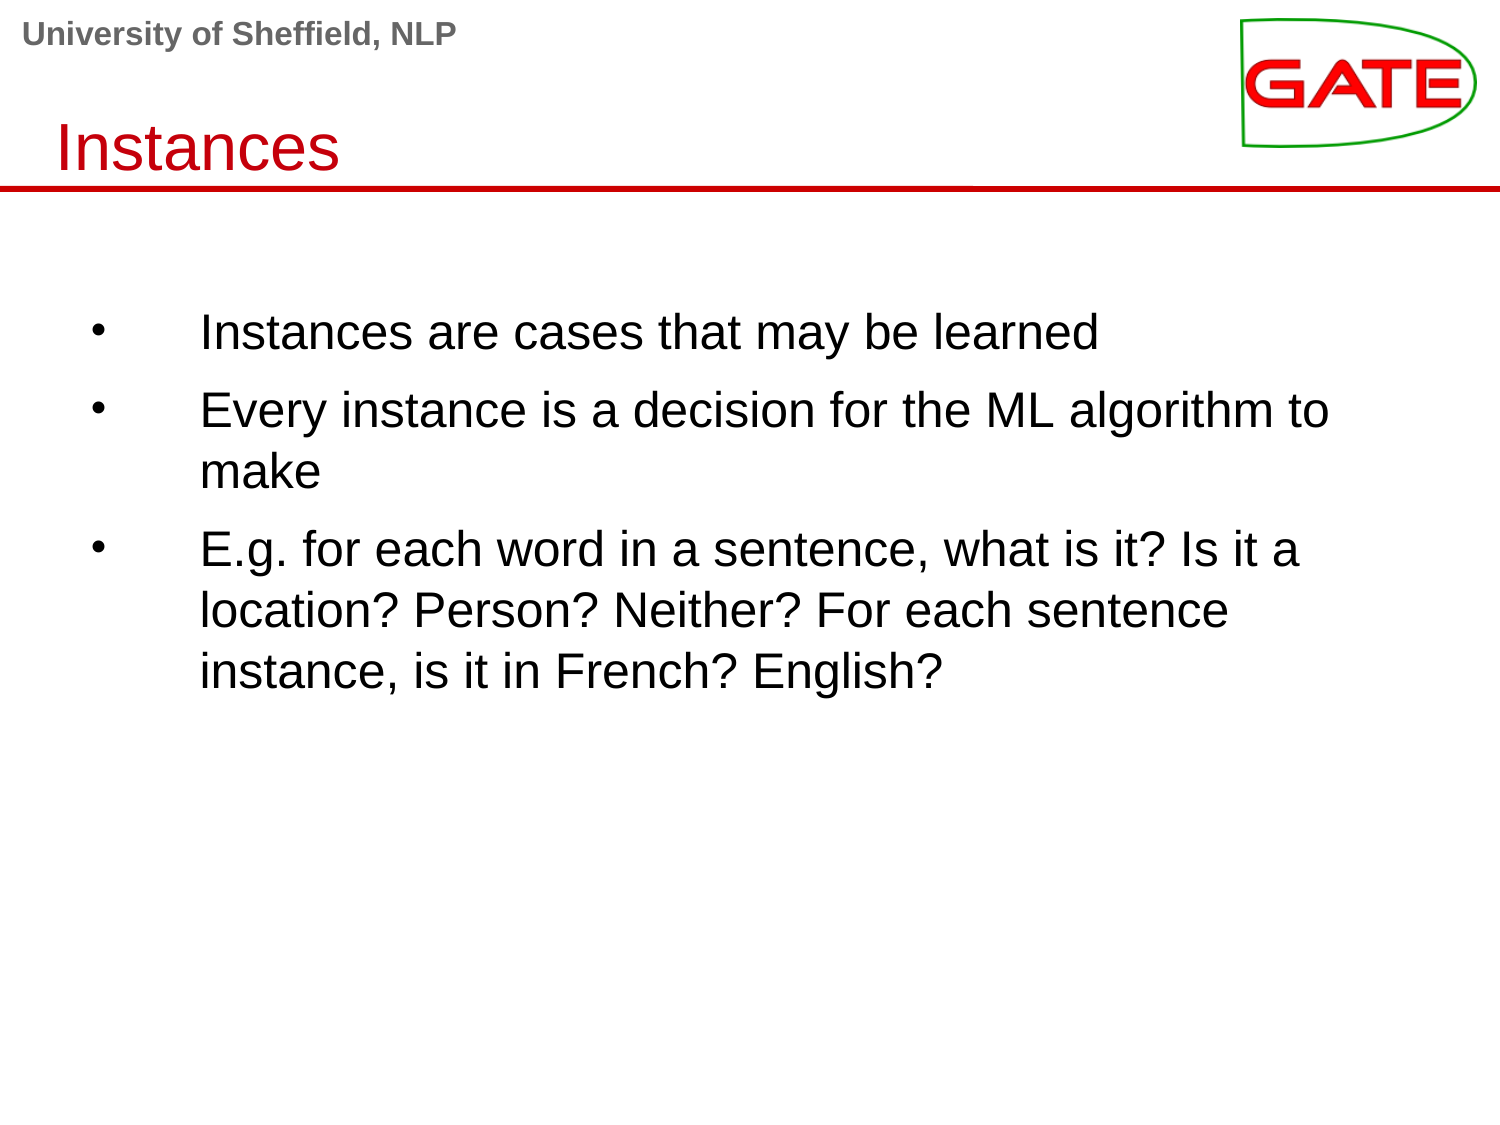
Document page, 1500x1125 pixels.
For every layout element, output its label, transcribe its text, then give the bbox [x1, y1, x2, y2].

title Instances [41, 30, 1391, 262]
picture [1240, 18, 1477, 148]
list Instances are cases that may be learned Every instance is a decision for the ML algorithm to make E.g. for each word in a sentence, what is it? Is it a location? Person? Neither? For each sentence instance, is it in French? English? [75, 290, 1425, 1034]
